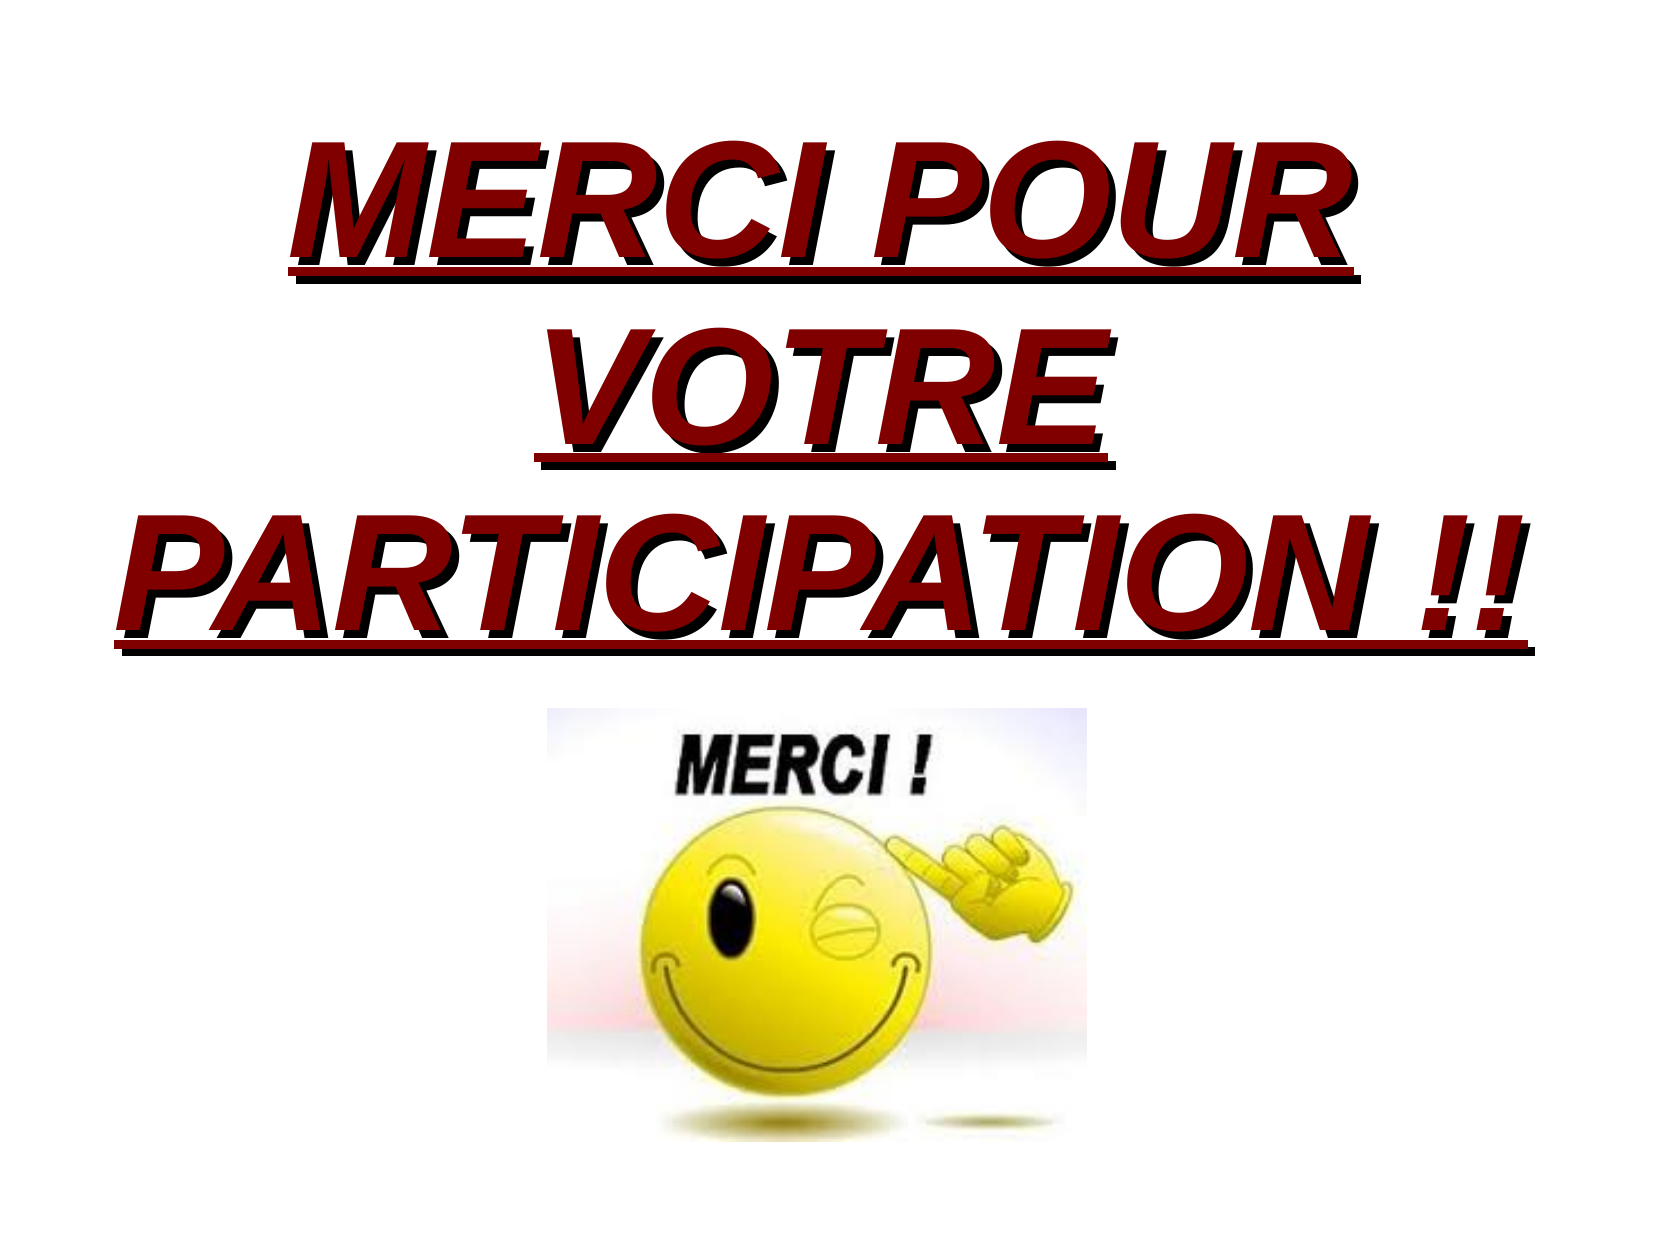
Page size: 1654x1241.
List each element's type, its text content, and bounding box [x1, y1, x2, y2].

picture [547, 708, 1087, 1142]
text_box MERCI POUR VOTRE PARTICIPATION !! [82, 99, 1560, 674]
